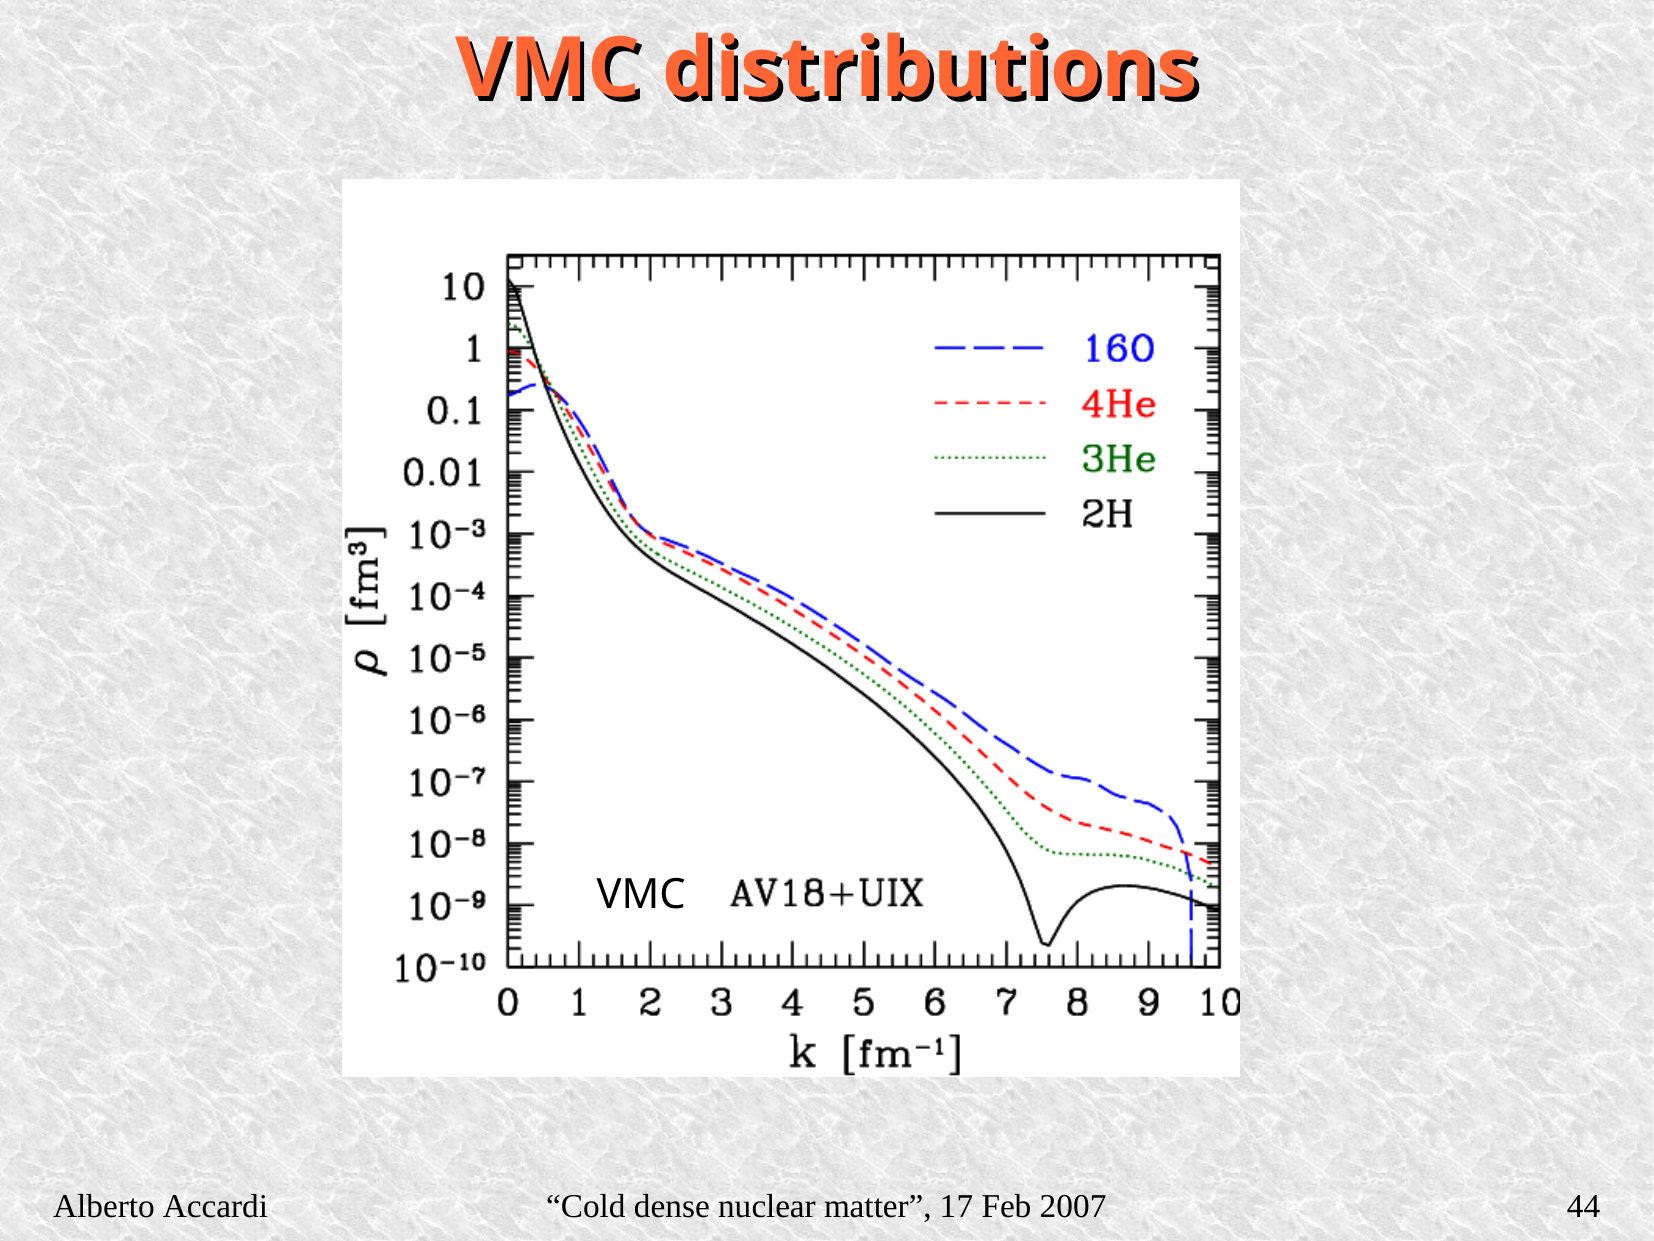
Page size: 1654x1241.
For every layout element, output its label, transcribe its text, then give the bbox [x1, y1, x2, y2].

text_box VMC [564, 857, 719, 927]
picture [0, 0, 1654, 1241]
text_box VMC distributions [6, 0, 1648, 155]
